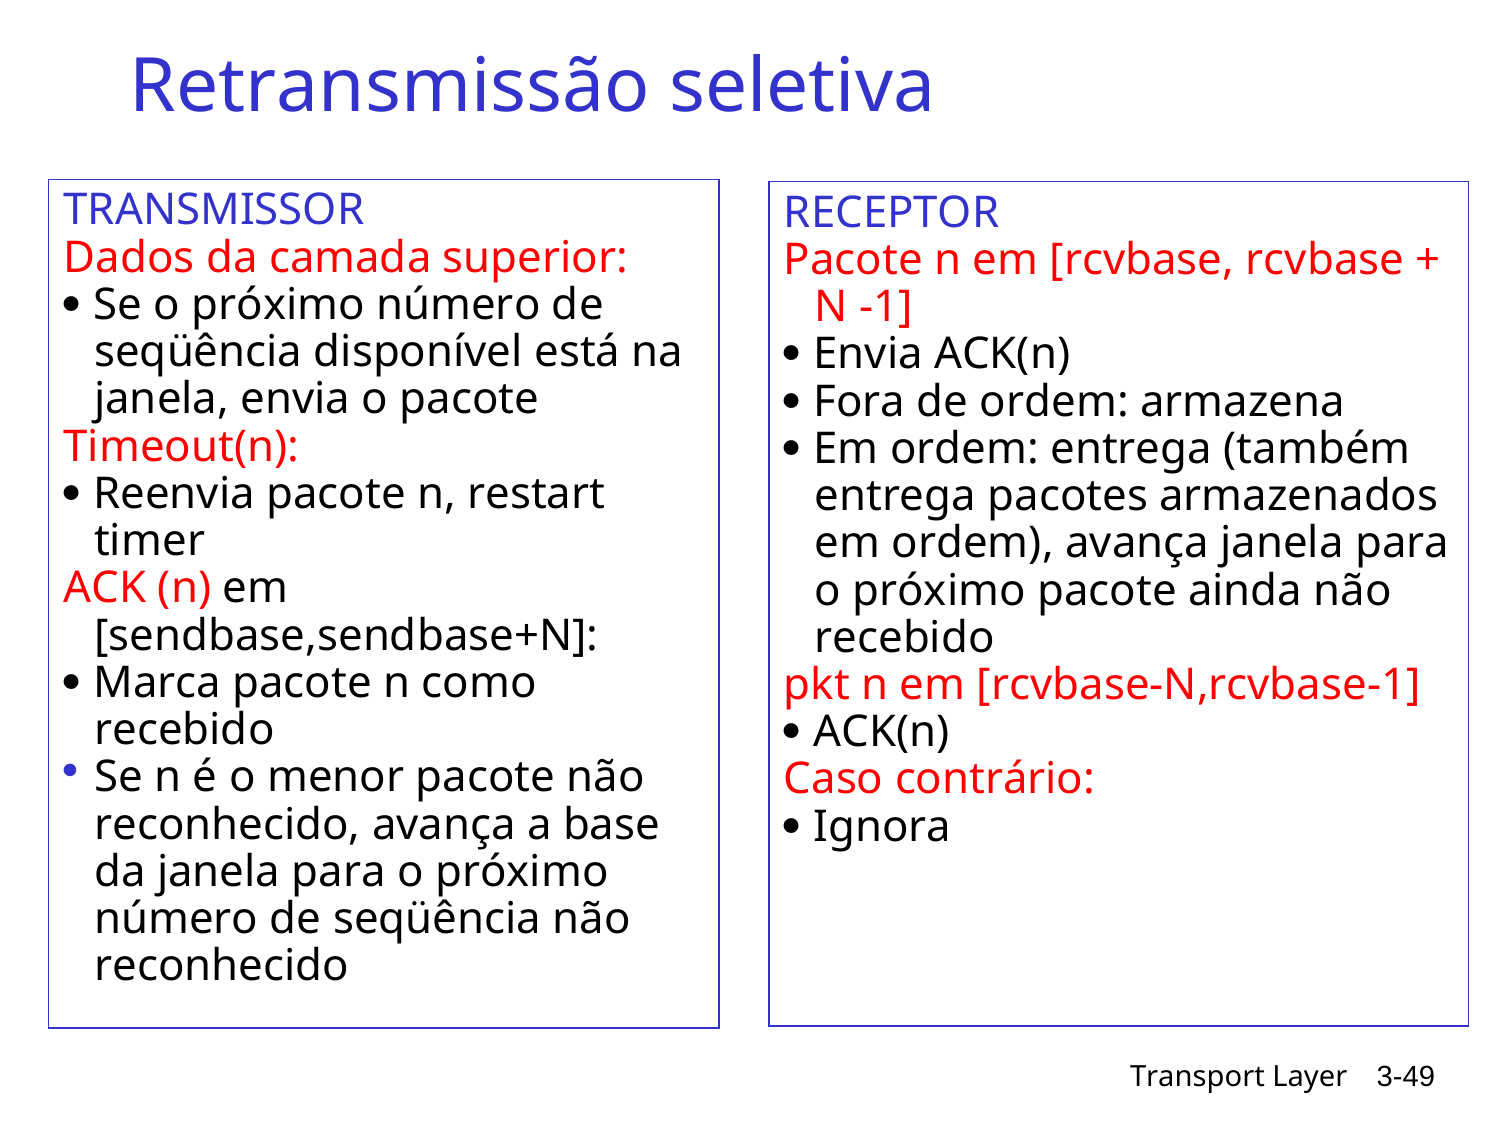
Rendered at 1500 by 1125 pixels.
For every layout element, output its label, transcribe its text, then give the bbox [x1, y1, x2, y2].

text_box RECEPTOR Pacote n em [rcvbase, rcvbase + N -1]  Envia ACK(n)  Fora de ordem: armazena  Em ordem: entrega (também entrega pacotes armazenados em ordem), avança janela para o próximo pacote ainda não recebido pkt n em [rcvbase-N,rcvbase-1]  ACK(n) Caso contrário:  Ignora [769, 181, 1469, 1027]
text_box Transport Layer [887, 1050, 1339, 1125]
list TRANSMISSOR Dados da camada superior:  Se o próximo número de seqüência disponível está na janela, envia o pacote Timeout(n):  Reenvia pacote n, restart timer ACK (n) em [sendbase,sendbase+N]:  Marca pacote n como recebido Se n é o menor pacote não reconhecido, avança a base da janela para o próximo número de seqüência não reconhecido [48, 179, 719, 1029]
text_box 3-<número> [1339, 1050, 1451, 1125]
text_box Retransmissão seletiva [115, 28, 1500, 154]
